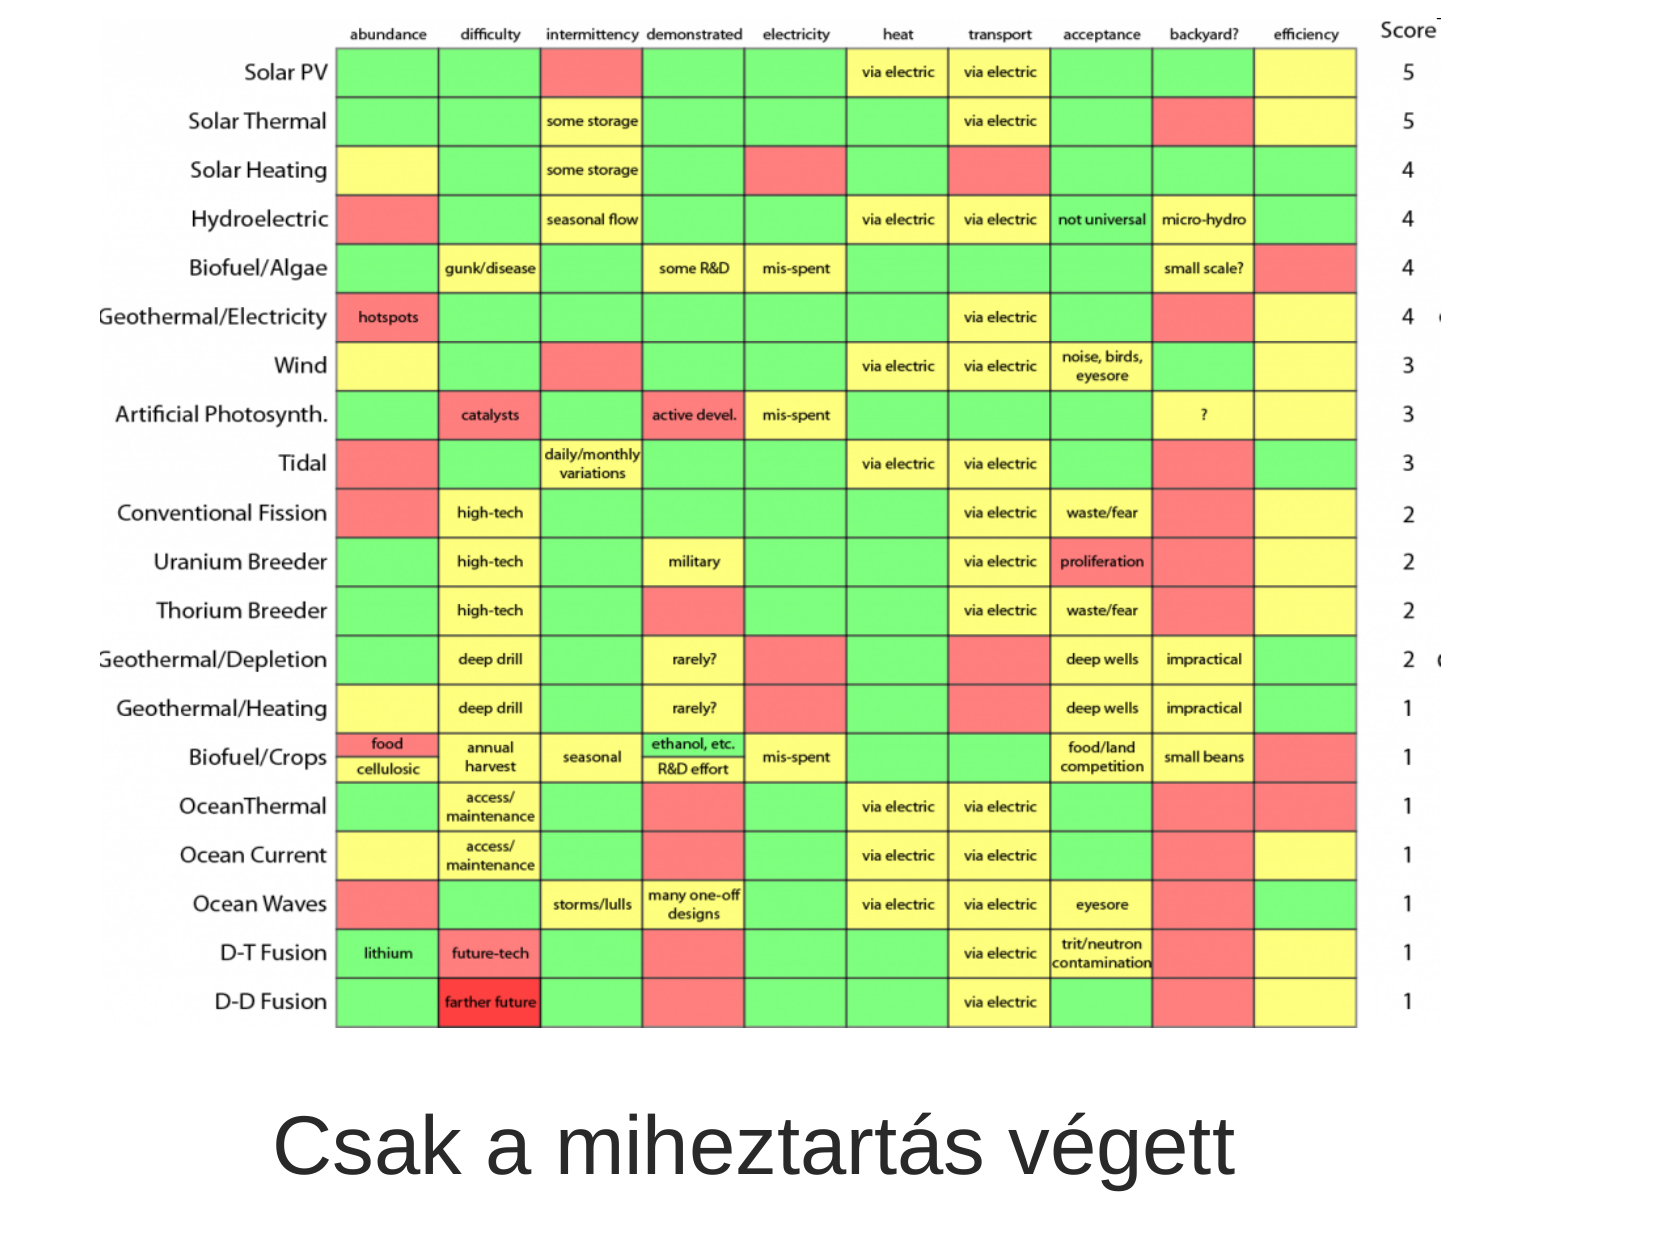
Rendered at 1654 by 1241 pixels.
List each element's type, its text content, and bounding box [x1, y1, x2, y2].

text_box Csak a miheztartás végett [0, 1052, 1512, 1241]
picture [100, 18, 1441, 1028]
